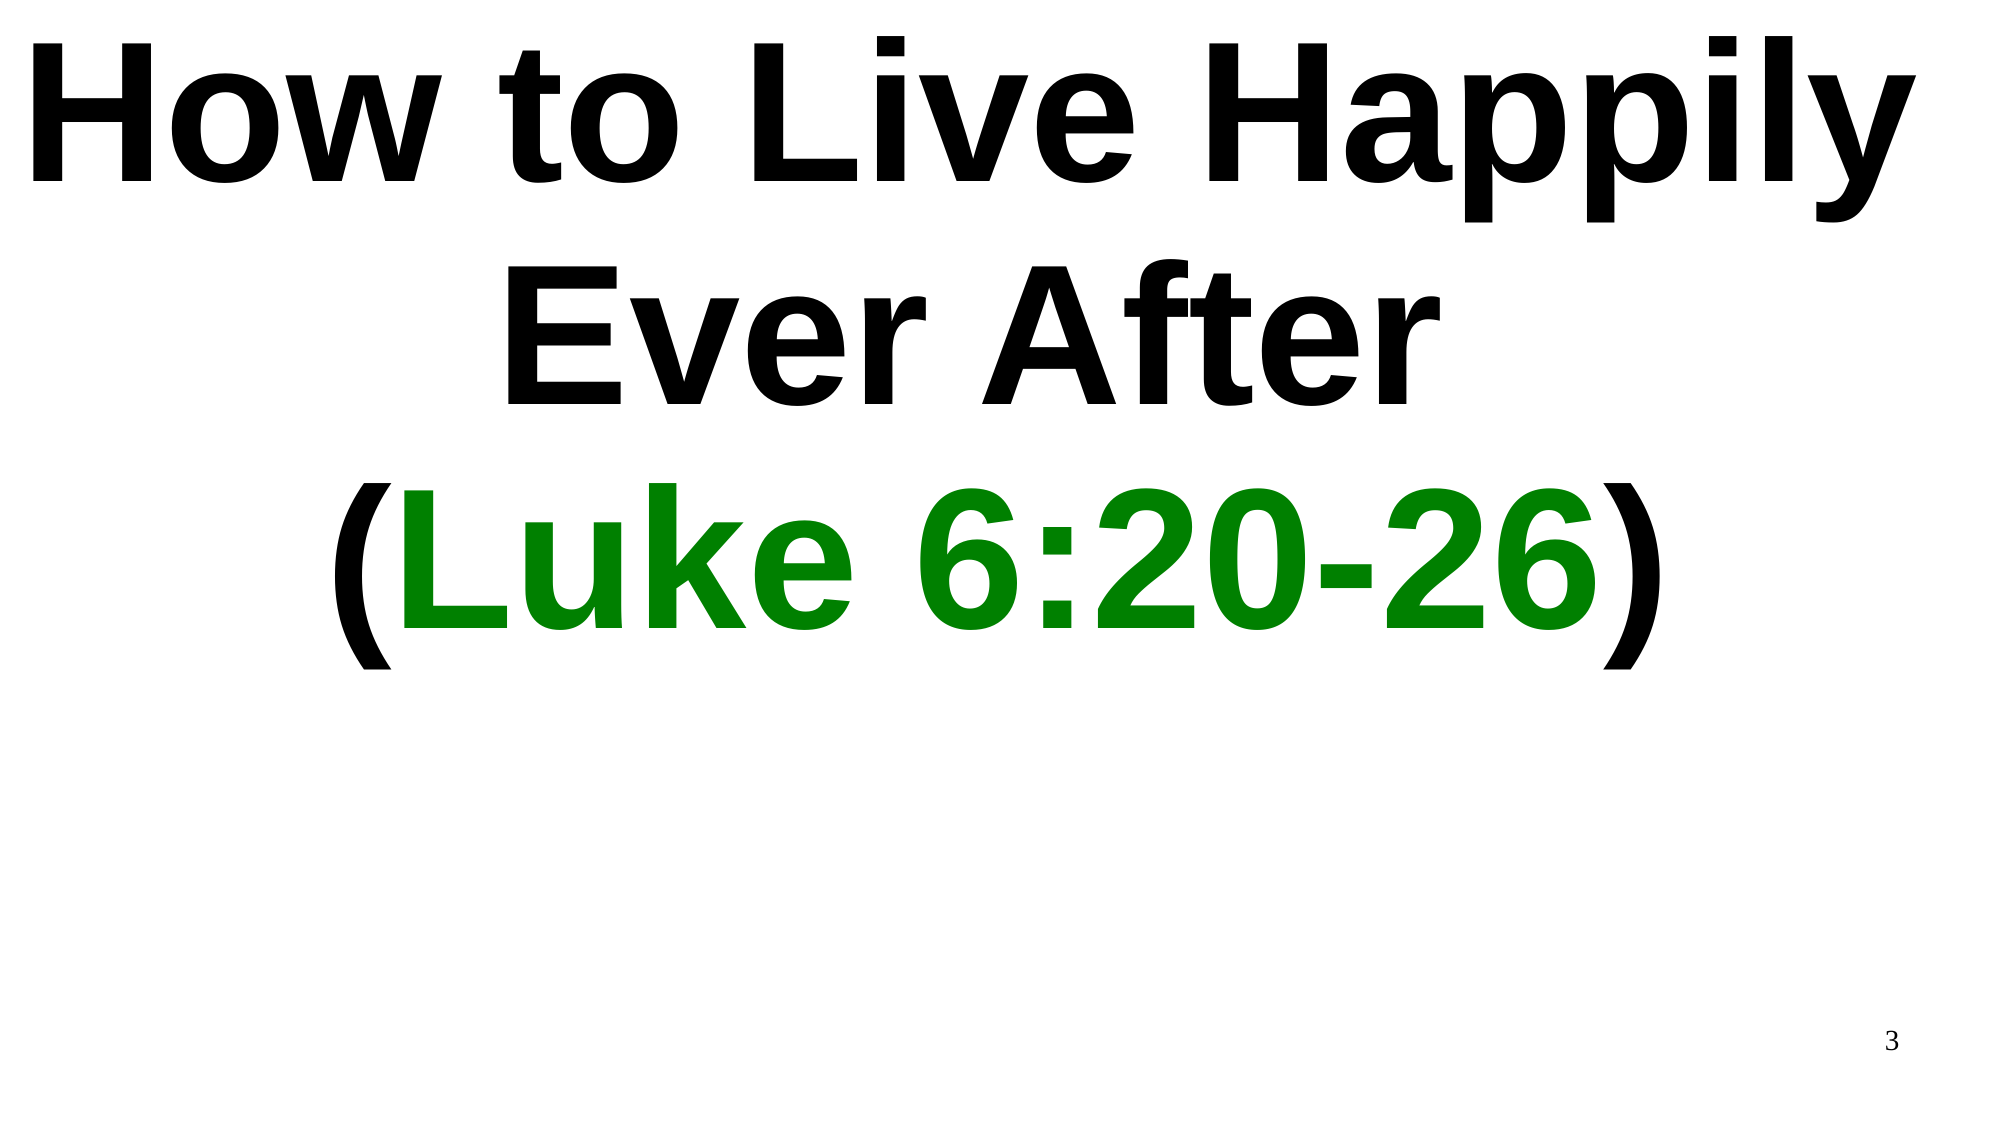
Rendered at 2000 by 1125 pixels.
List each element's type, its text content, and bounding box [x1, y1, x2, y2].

list How to Live Happily Ever After (Luke 6:20-26) [0, 0, 1996, 1123]
